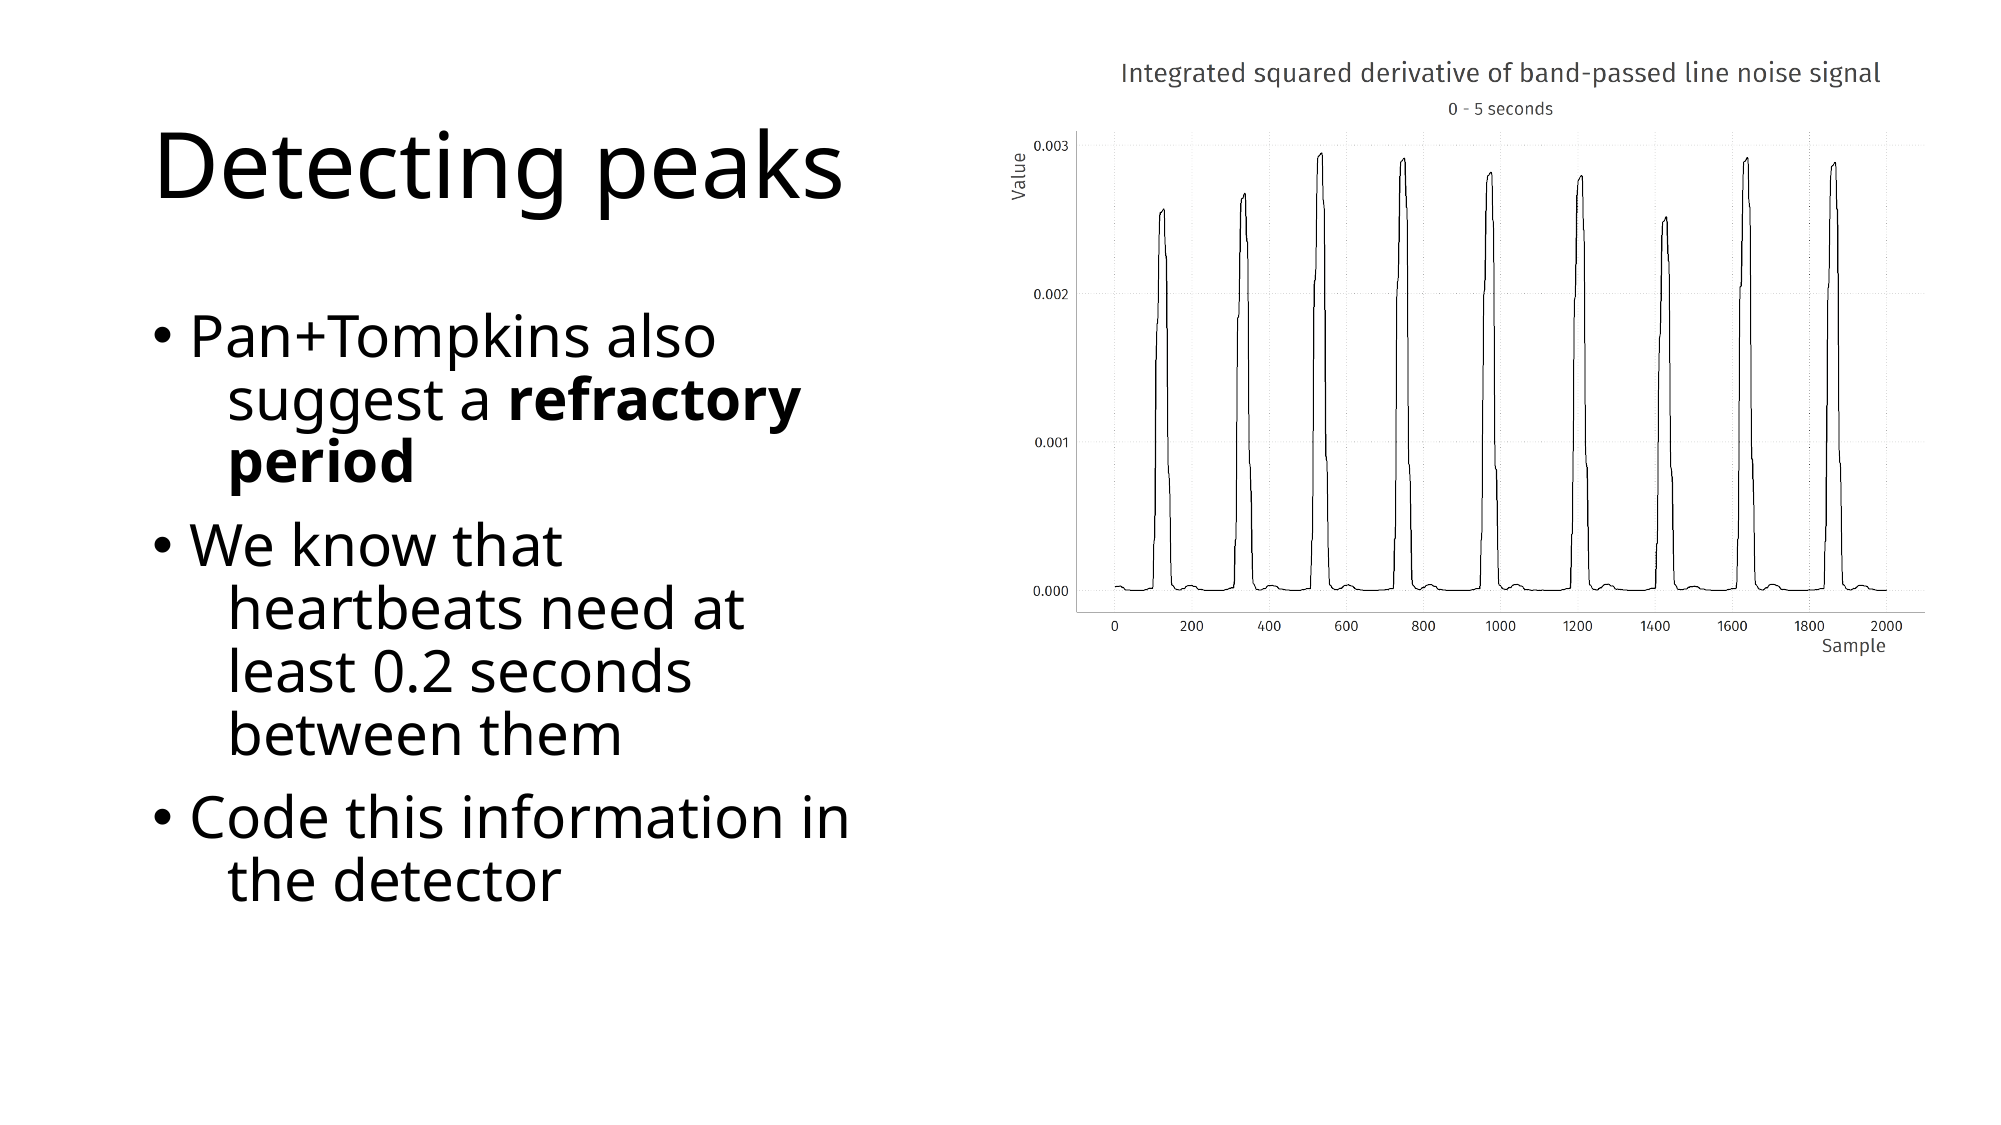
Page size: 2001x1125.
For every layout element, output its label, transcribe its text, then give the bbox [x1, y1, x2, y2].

list Pan+Tompkins also suggest a refractory period We know that heartbeats need at least 0.2 seconds between them Code this information in the detector [137, 299, 879, 1014]
picture [990, 39, 1946, 677]
title Detecting peaks [137, 59, 990, 278]
